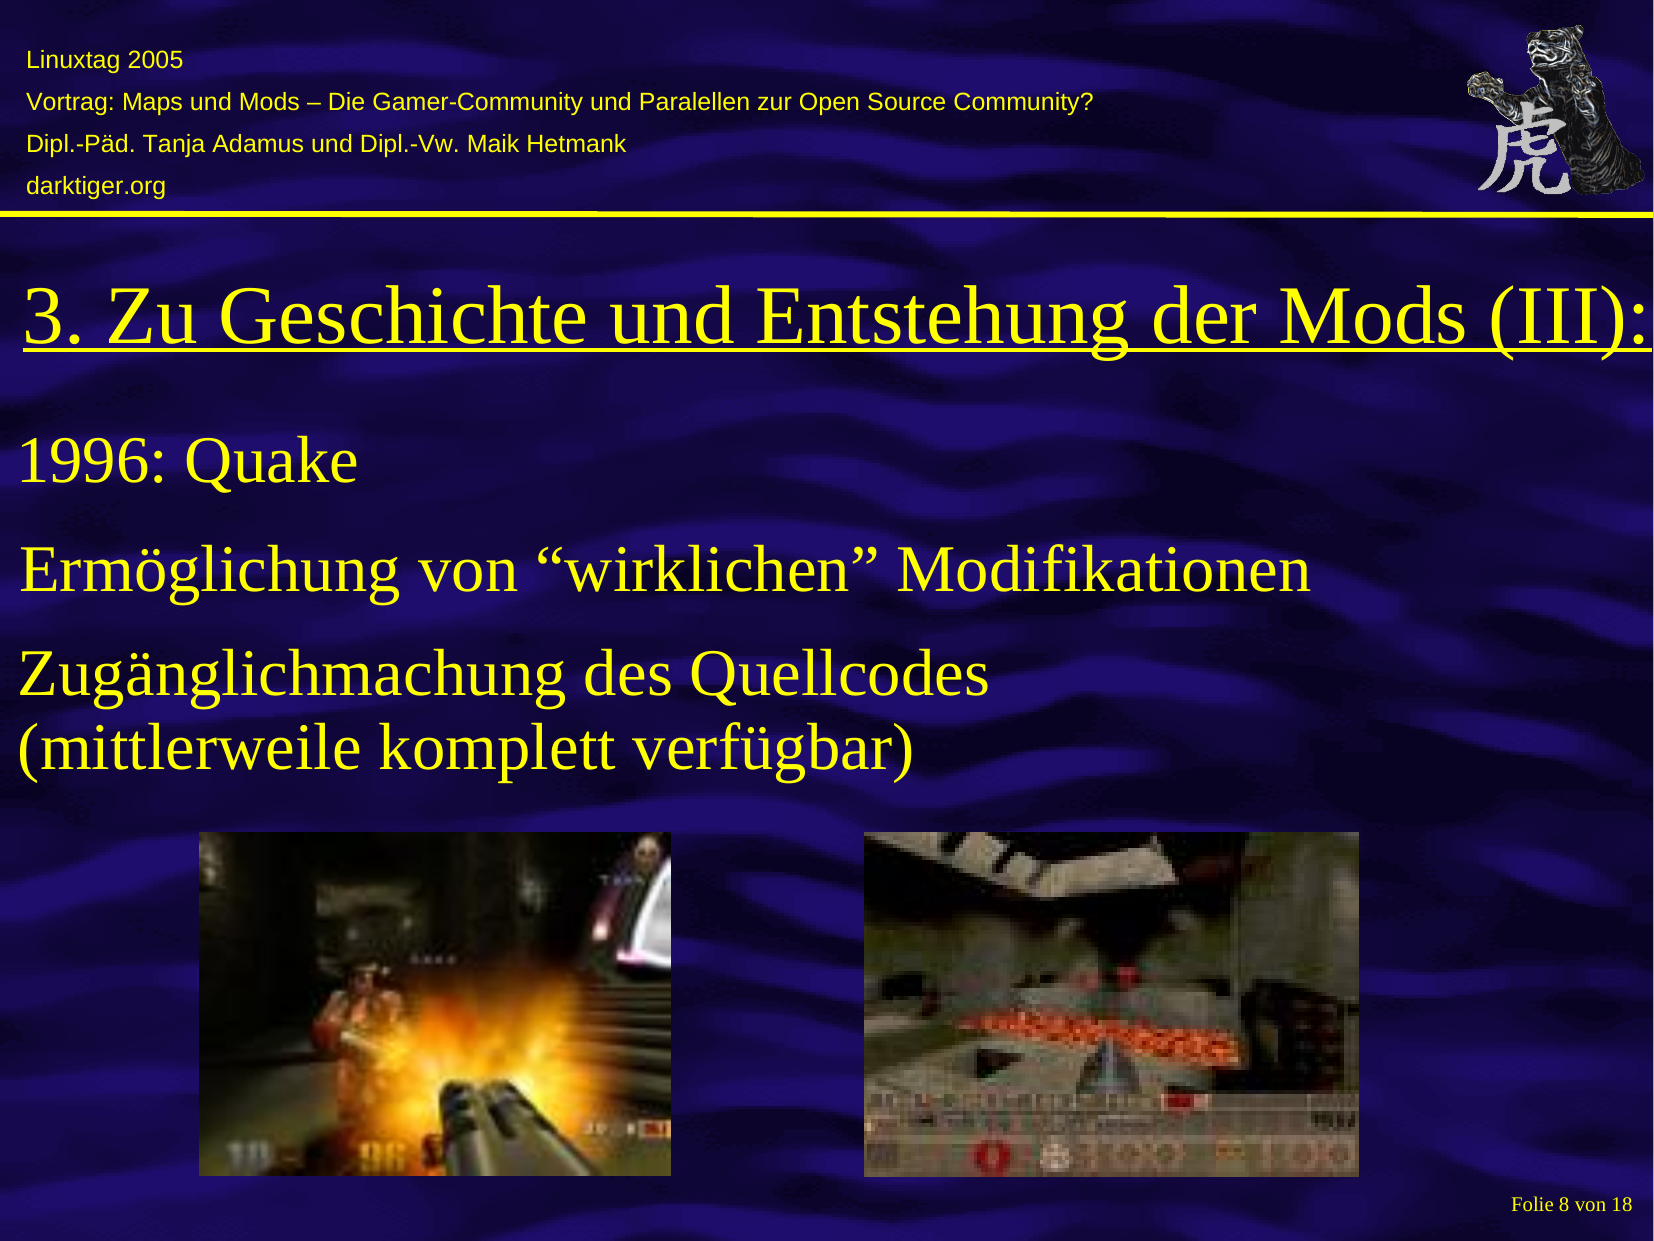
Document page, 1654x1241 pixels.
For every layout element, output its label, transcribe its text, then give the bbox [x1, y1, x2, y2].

text_box [90, 738, 753, 813]
text_box Ermöglichung von “wirklichen” Modifikationen [19, 531, 1619, 632]
text_box Linuxtag 2005 Vortrag: Maps und Mods – Die Gamer-Community und Paralellen zur Open Source Community? Dipl.-Päd. Tanja Adamus und Dipl.-Vw. Maik Hetmank darktiger.org [26, 31, 1097, 186]
picture [0, 217, 1654, 1241]
text_box 3. Zu Geschichte und Entstehung der Mods (III): [22, 268, 1653, 362]
text_box Zugänglichmachung des Quellcodes (mittlerweile komplett verfügbar) [18, 635, 1576, 784]
picture [0, 0, 1654, 211]
text_box 1996: Quake [16, 423, 1632, 508]
text_box Folie 8 von 18 [1510, 1193, 1633, 1217]
